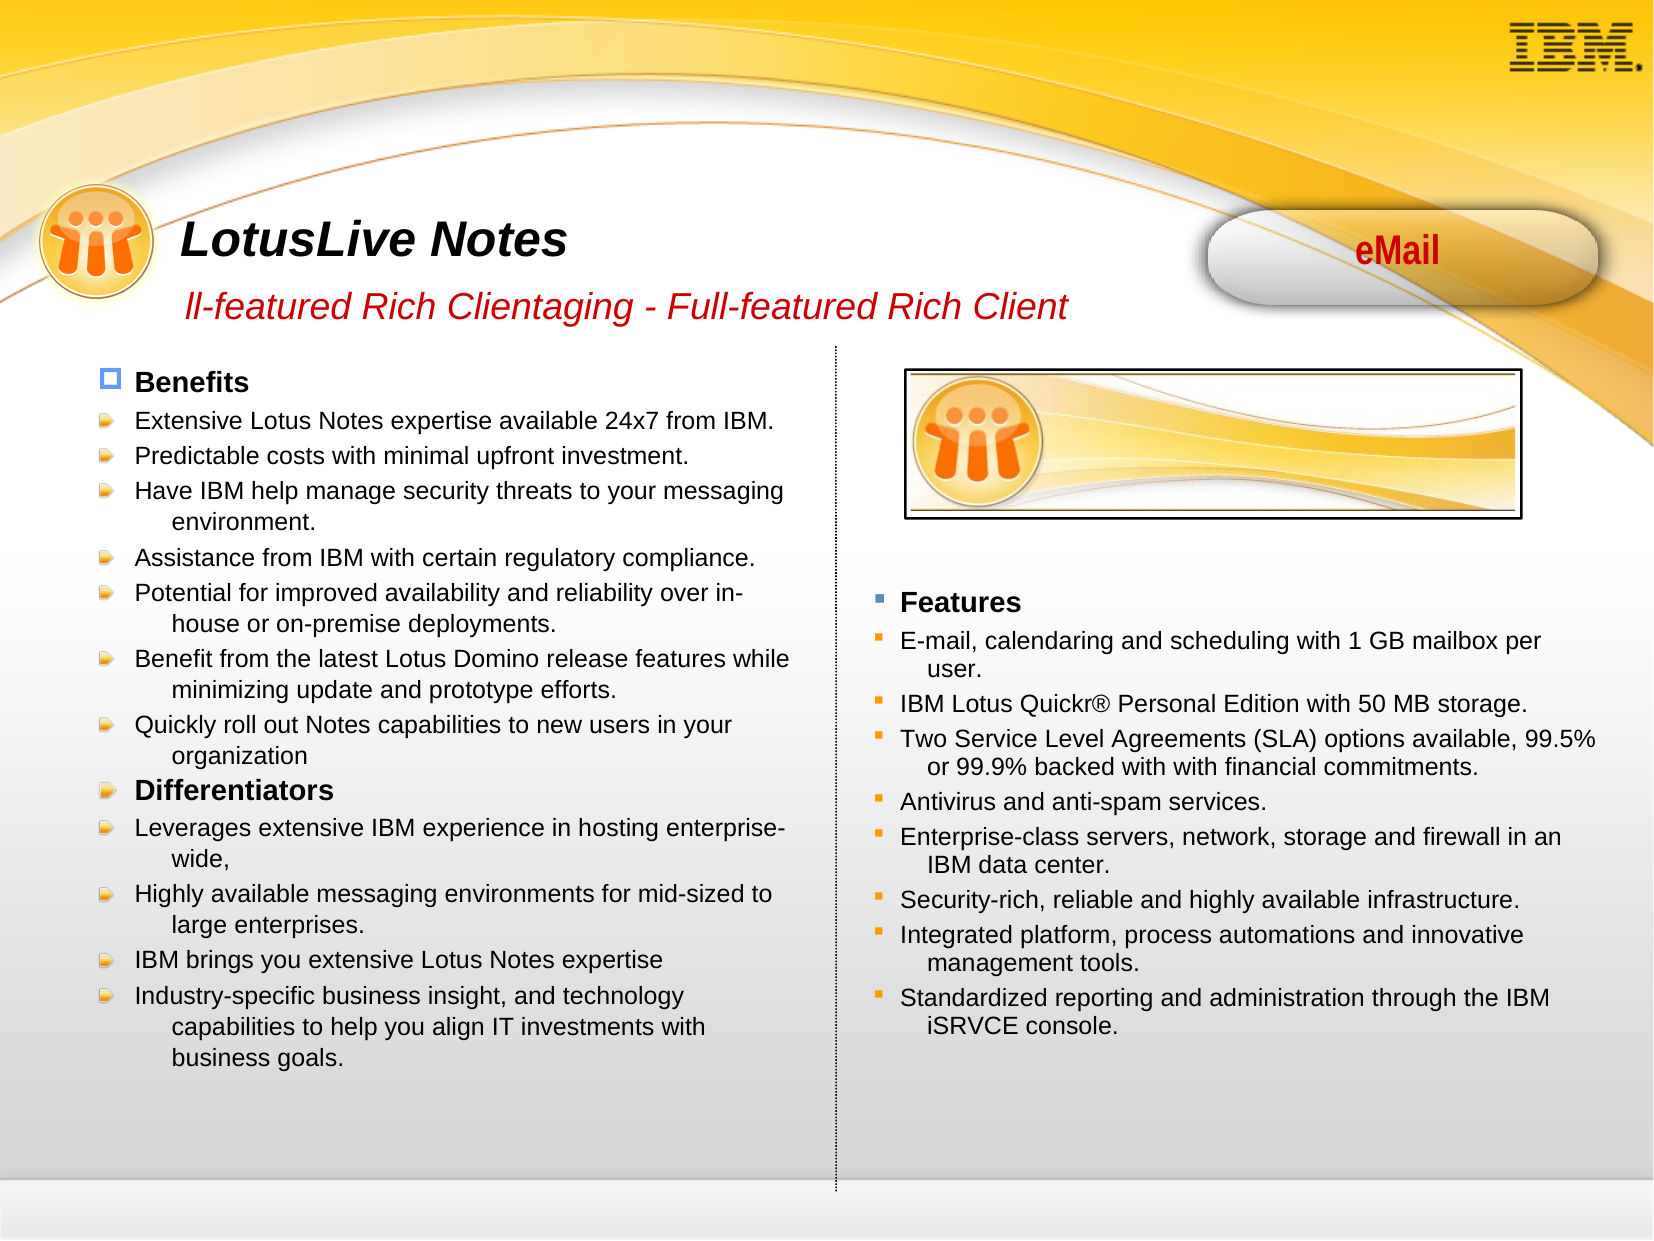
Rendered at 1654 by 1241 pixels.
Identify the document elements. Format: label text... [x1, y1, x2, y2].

list Benefits Extensive Lotus Notes expertise available 24x7 from IBM. Predictable costs with minimal upfront investment. Have IBM help manage security threats to your messaging environment. Assistance from IBM with certain regulatory compliance. Potential for improved availability and reliability over in-house or on-premise deployments. Benefit from the latest Lotus Domino release features while minimizing update and prototype efforts. Quickly roll out Notes capabilities to new users in your organization Differentiators Leverages extensive IBM experience in hosting enterprise-wide, Highly available messaging environments for mid-sized to large enterprises. IBM brings you extensive Lotus Notes expertise Industry-specific business insight, and technology capabilities to help you align IT investments with business goals. [82, 359, 814, 1241]
picture [0, 0, 1654, 1240]
text_box LotusLive Notes [165, 145, 1654, 334]
text_box ll-featured Rich Clientaging - Full-featured Rich Client [169, 280, 1173, 337]
text_box eMail [1171, 228, 1625, 285]
text_box Features E-mail, calendaring and scheduling with 1 GB mailbox per user. IBM Lotus Quickr® Personal Edition with 50 MB storage. Two Service Level Agreements (SLA) options available, 99.5% or 99.9% backed with with financial commitments. Antivirus and anti-spam services. Enterprise-class servers, network, storage and firewall in an IBM data center. Security-rich, reliable and highly available infrastructure. Integrated platform, process automations and innovative management tools. Standardized reporting and administration through the IBM iSRVCE console. [858, 581, 1615, 1152]
picture [1184, 194, 1623, 228]
picture [1184, 285, 1623, 320]
